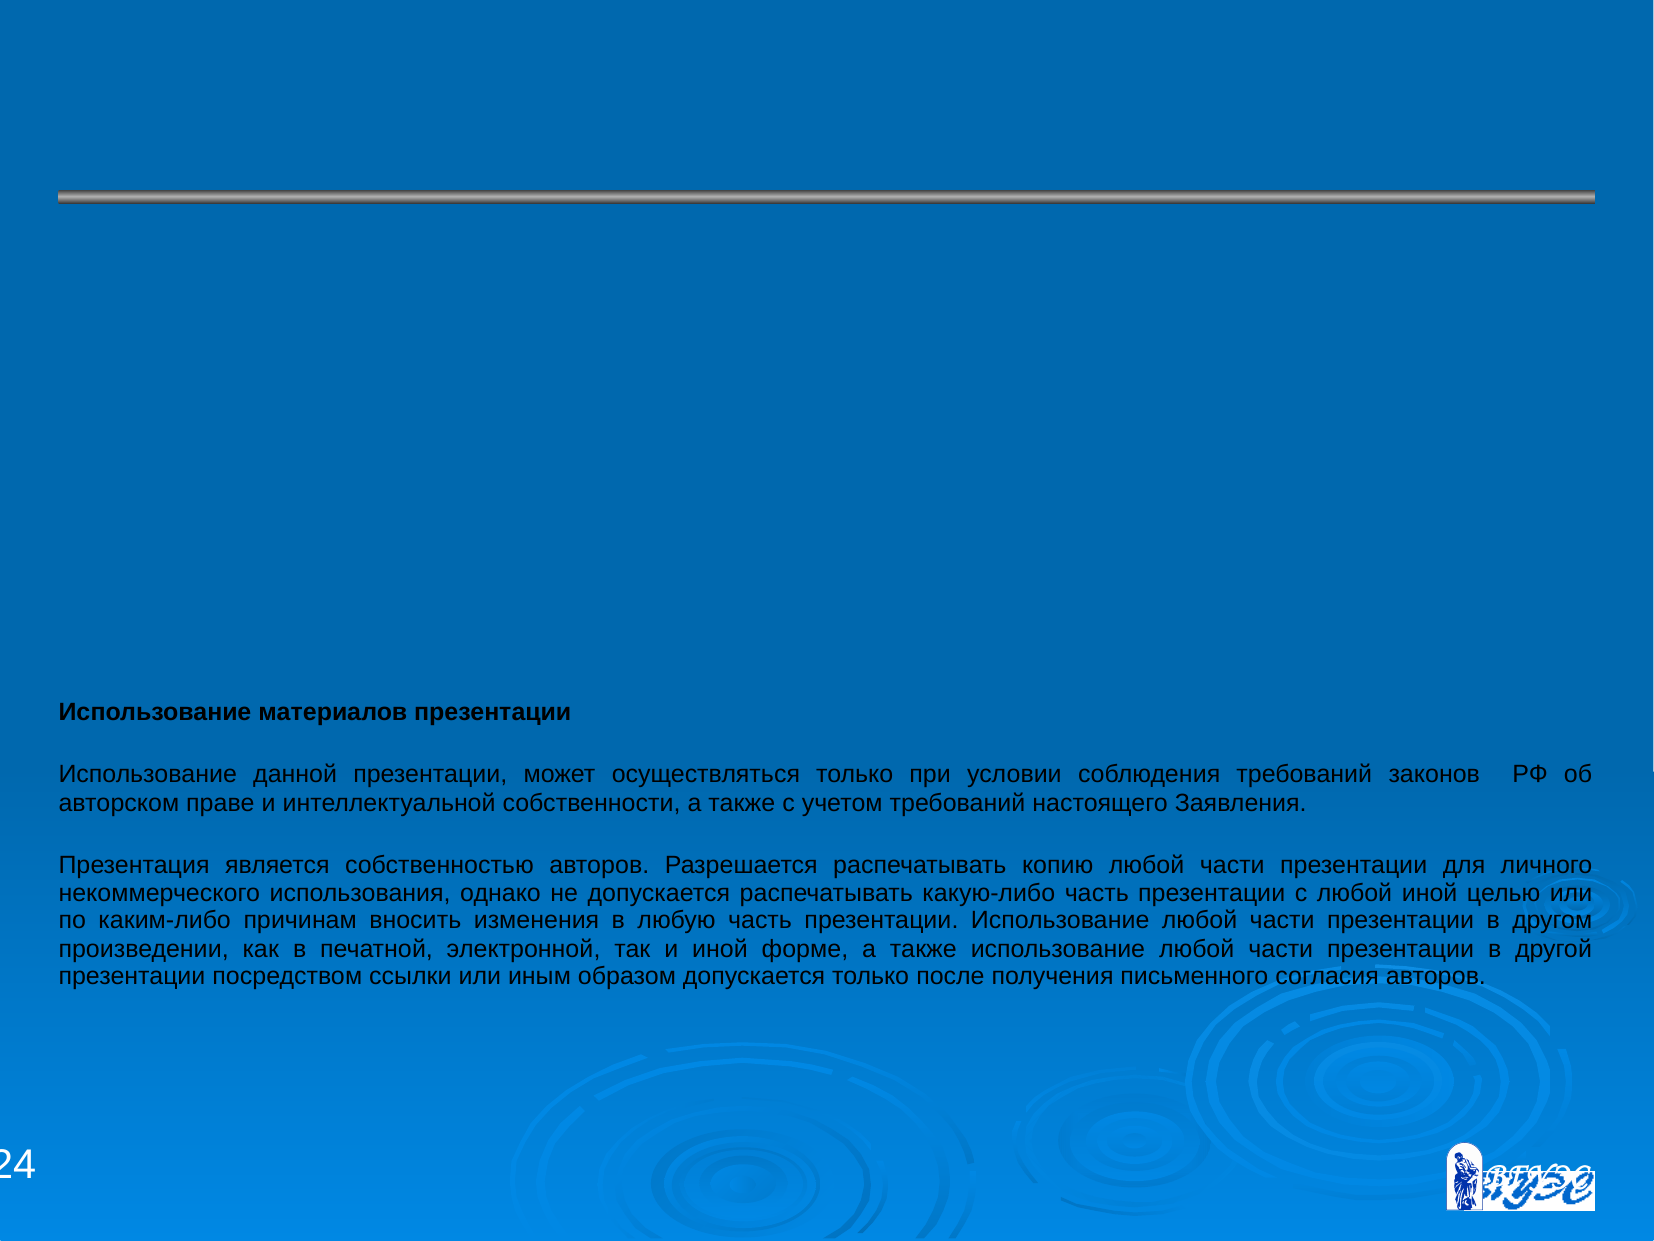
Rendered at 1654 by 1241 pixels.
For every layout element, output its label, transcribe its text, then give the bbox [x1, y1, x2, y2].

text_box [58, 190, 1595, 204]
text_box <номер> [0, 1140, 180, 1188]
picture [1446, 1142, 1595, 1211]
text_box Использование материалов презентации Использование данной презентации, может осуществляться только при условии соблюдения требований законов РФ об авторском праве и интеллектуальной собственности, а также с учетом требований настоящего Заявления. Презентация является собственностью авторов. Разрешается распечатывать копию любой части презентации для личного некоммерческого использования, однако не допускается распечатывать какую-либо часть презентации с любой иной целью или по каким-либо причинам вносить изменения в любую часть презентации. Использование любой части презентации в другом произведении, как в печатной, электронной, так и иной форме, а также использование любой части презентации в другой презентации посредством ссылки или иным образом допускается только после получения письменного согласия авторов. [58, 698, 1596, 1141]
